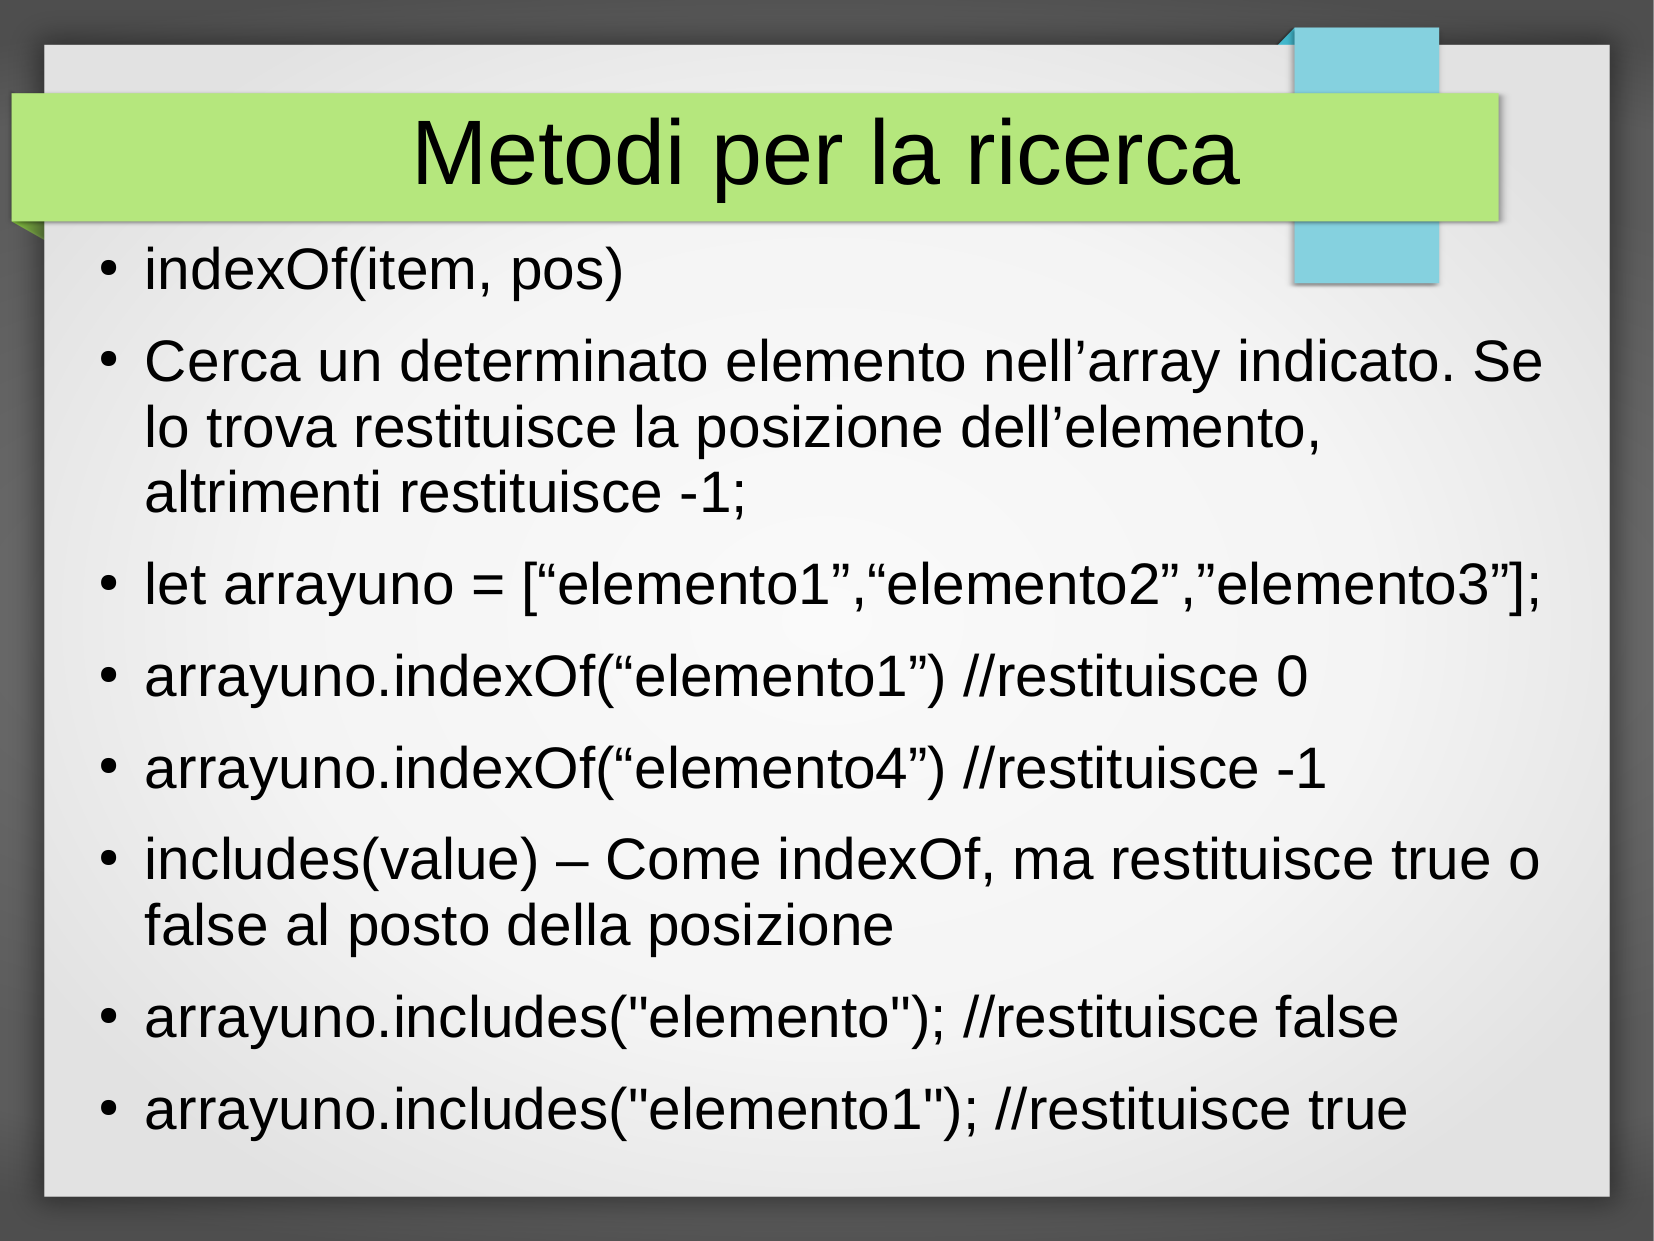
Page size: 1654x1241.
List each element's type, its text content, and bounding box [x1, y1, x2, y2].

picture [0, 0, 1654, 1241]
title Metodi per la ricerca [82, 49, 1571, 236]
list indexOf(item, pos) Cerca un determinato elemento nell’array indicato. Se lo trova restituisce la posizione dell’elemento, altrimenti restituisce -1; let arrayuno = [“elemento1”,“elemento2”,”elemento3”]; arrayuno.indexOf(“elemento1”) //restituisce 0 arrayuno.indexOf(“elemento4”) //restituisce -1 includes(value) – Come indexOf, ma restituisce true o false al posto della posizione arrayuno.includes("elemento"); //restituisce false arrayuno.includes("elemento1"); //restituisce true [82, 236, 1571, 1158]
